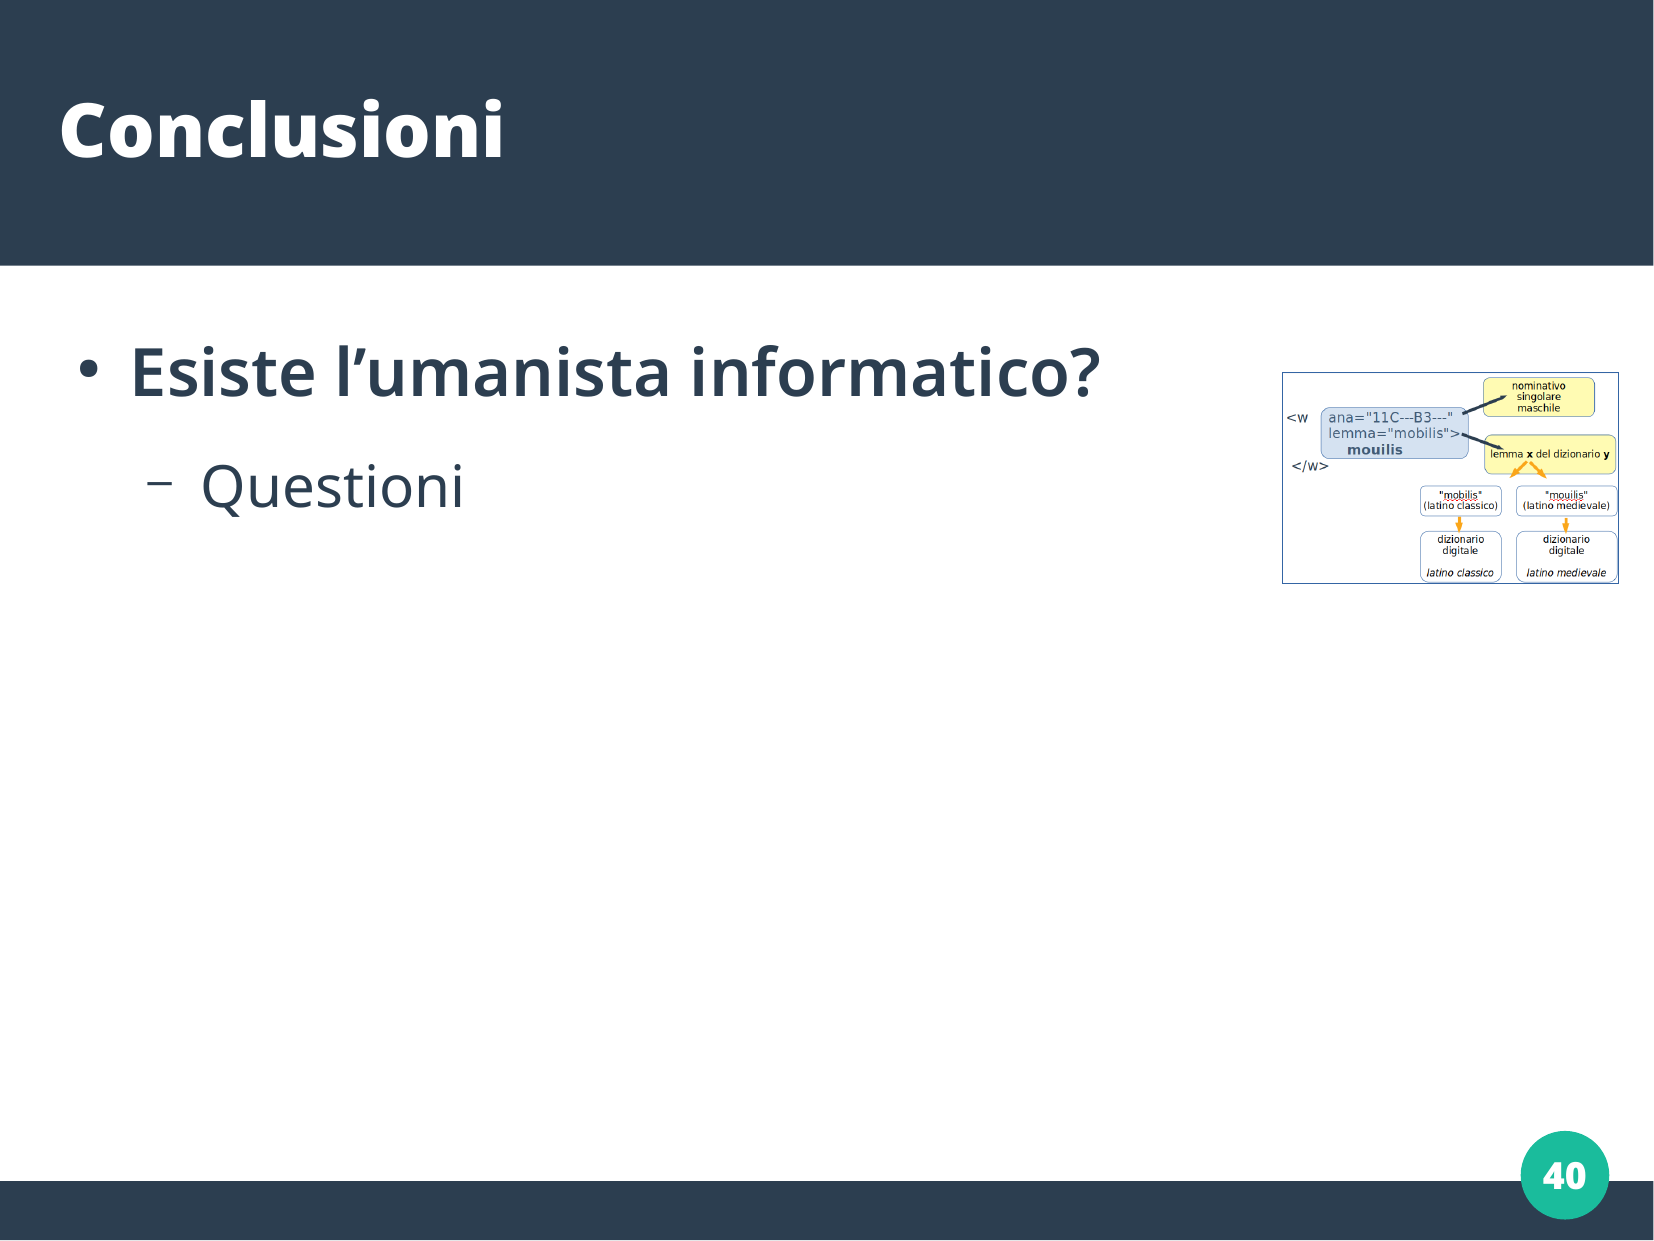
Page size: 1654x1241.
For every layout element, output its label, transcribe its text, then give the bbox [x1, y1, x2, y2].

picture [1282, 372, 1619, 584]
title Conclusioni [59, 49, 1595, 207]
list Esiste l’umanista informatico? Questioni [59, 324, 1571, 1152]
